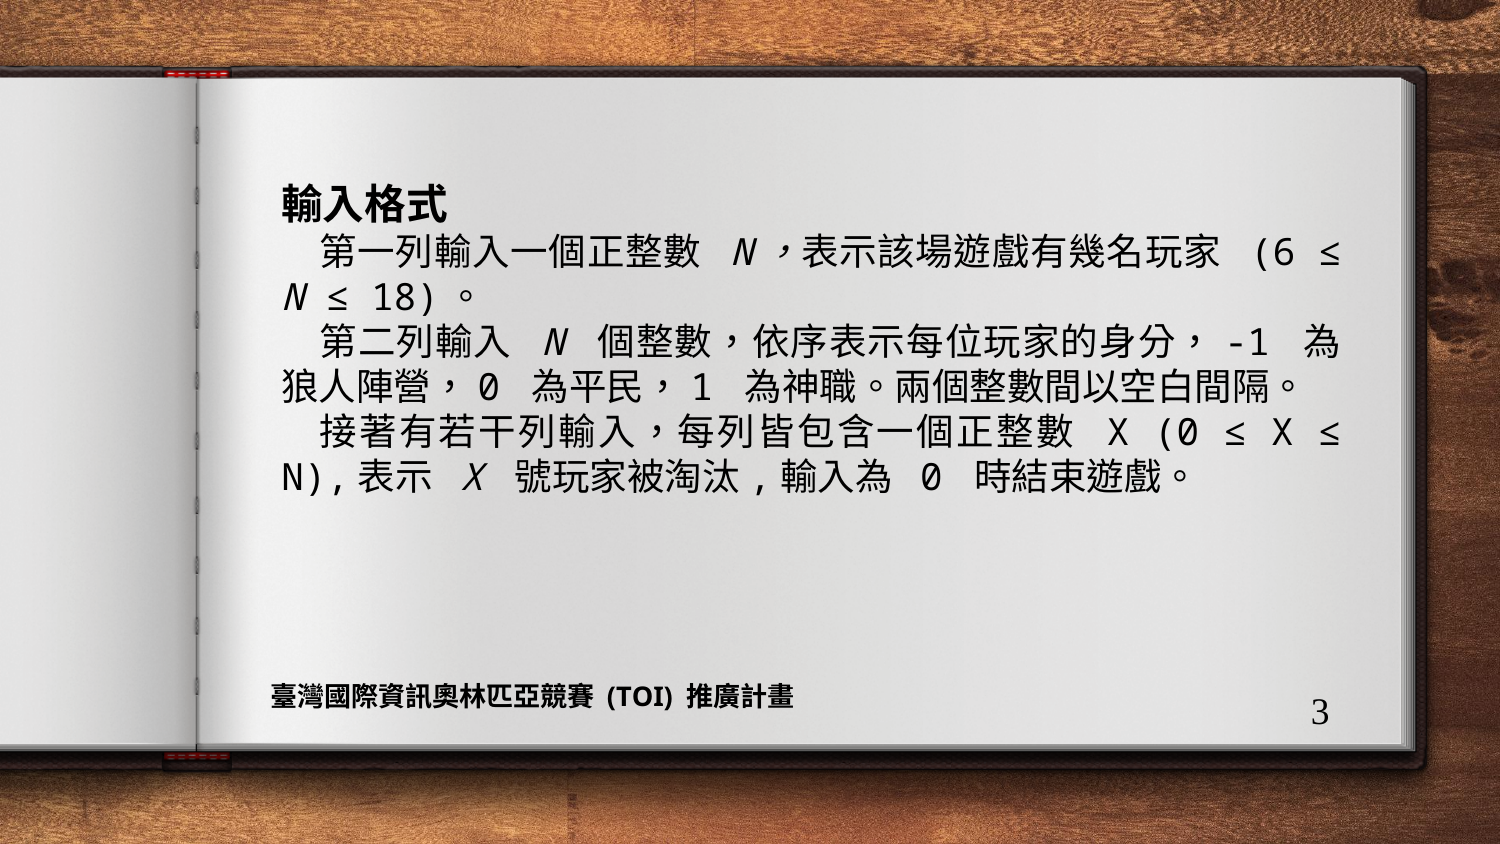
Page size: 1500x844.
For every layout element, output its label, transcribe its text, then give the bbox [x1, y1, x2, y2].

text_box 3 [1295, 672, 1386, 737]
text_box 輸入格式 第一列輸入一個正整數 N，表示該場遊戲有幾名玩家 (6 ≤ N ≤ 18)。 第二列輸入 N 個整數，依序表示每位玩家的身分，-1 為狼人陣營，0 為平民，1 為神職。兩個整數間以空白間隔。 接著有若干列輸入，每列皆包含一個正整數 X (0 ≤ X ≤ N),表示 X 號玩家被淘汰,輸入為 0 時結束遊戲。 [266, 171, 1356, 506]
